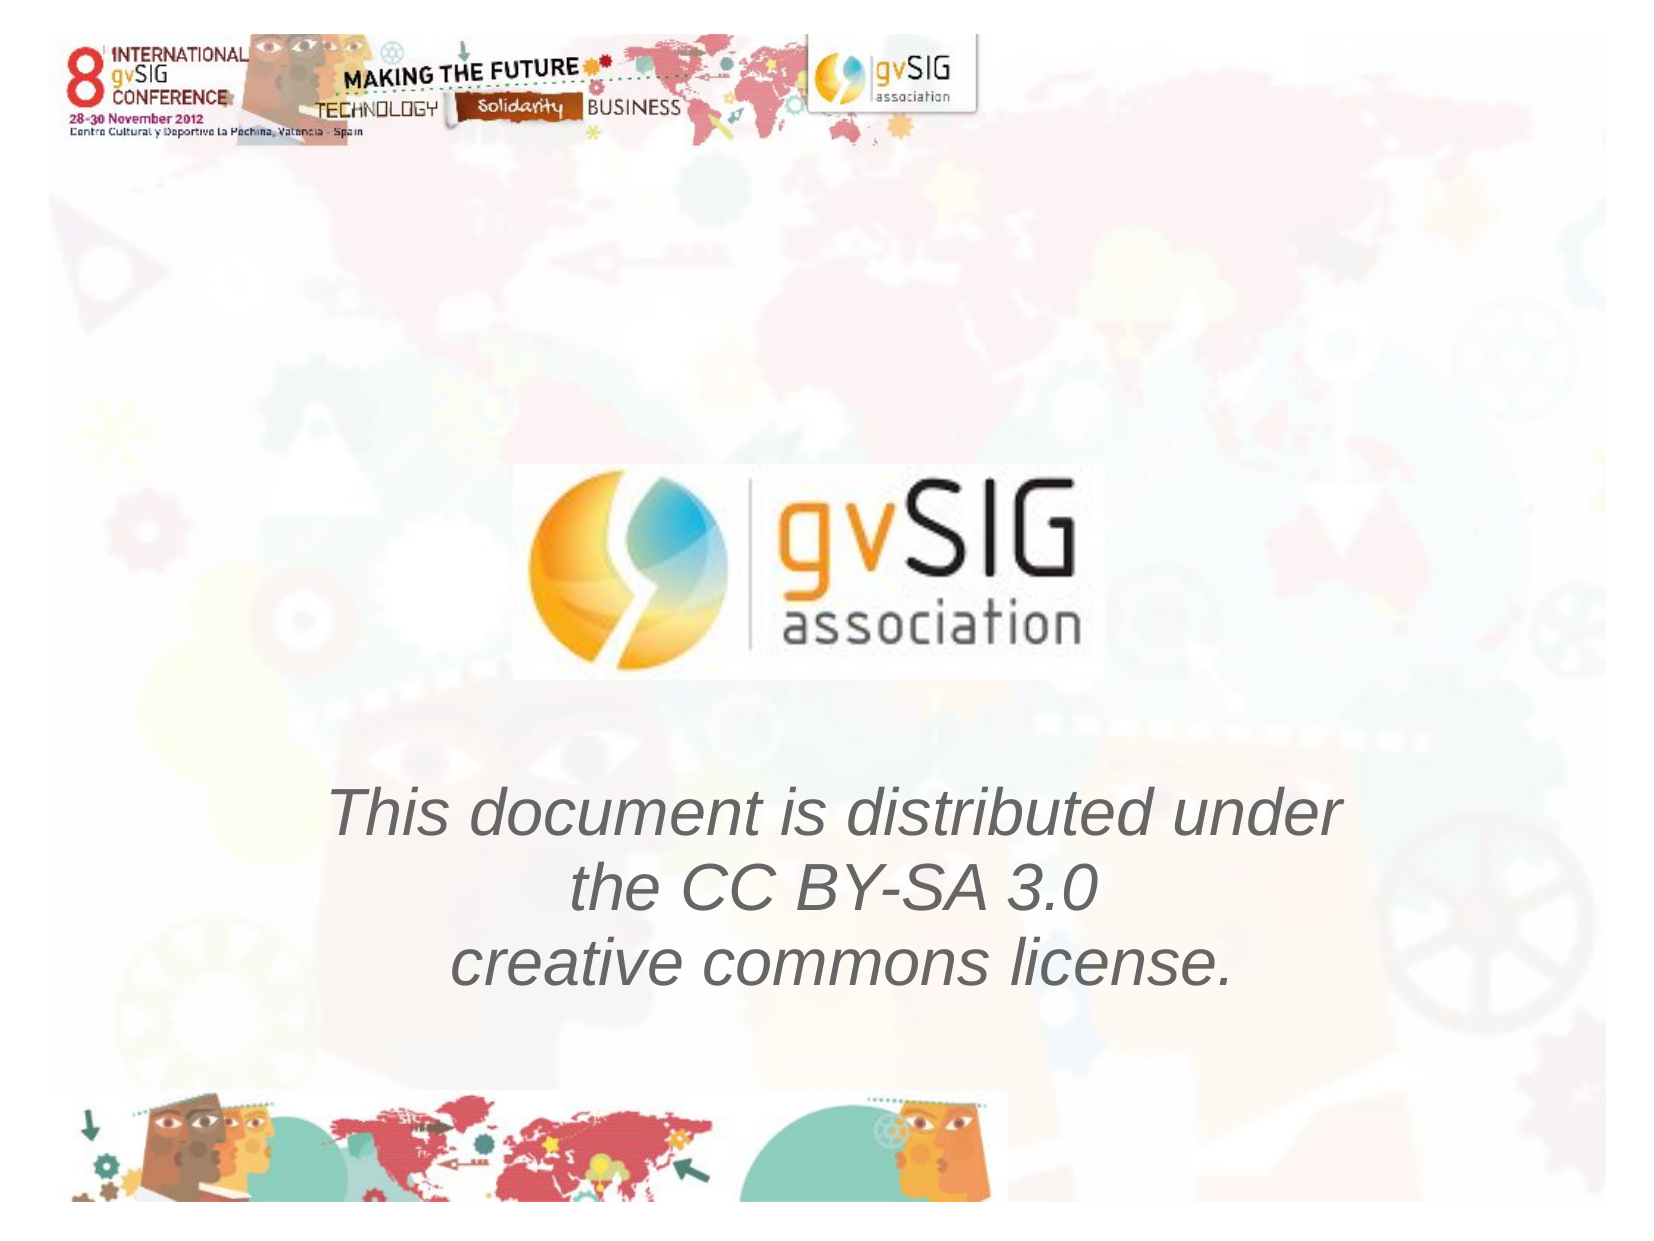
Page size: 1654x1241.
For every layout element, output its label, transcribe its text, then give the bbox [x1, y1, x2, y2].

picture [49, 34, 1606, 1202]
text_box This document is distributed under the CC BY-SA 3.0 creative commons license. [310, 767, 1359, 1007]
